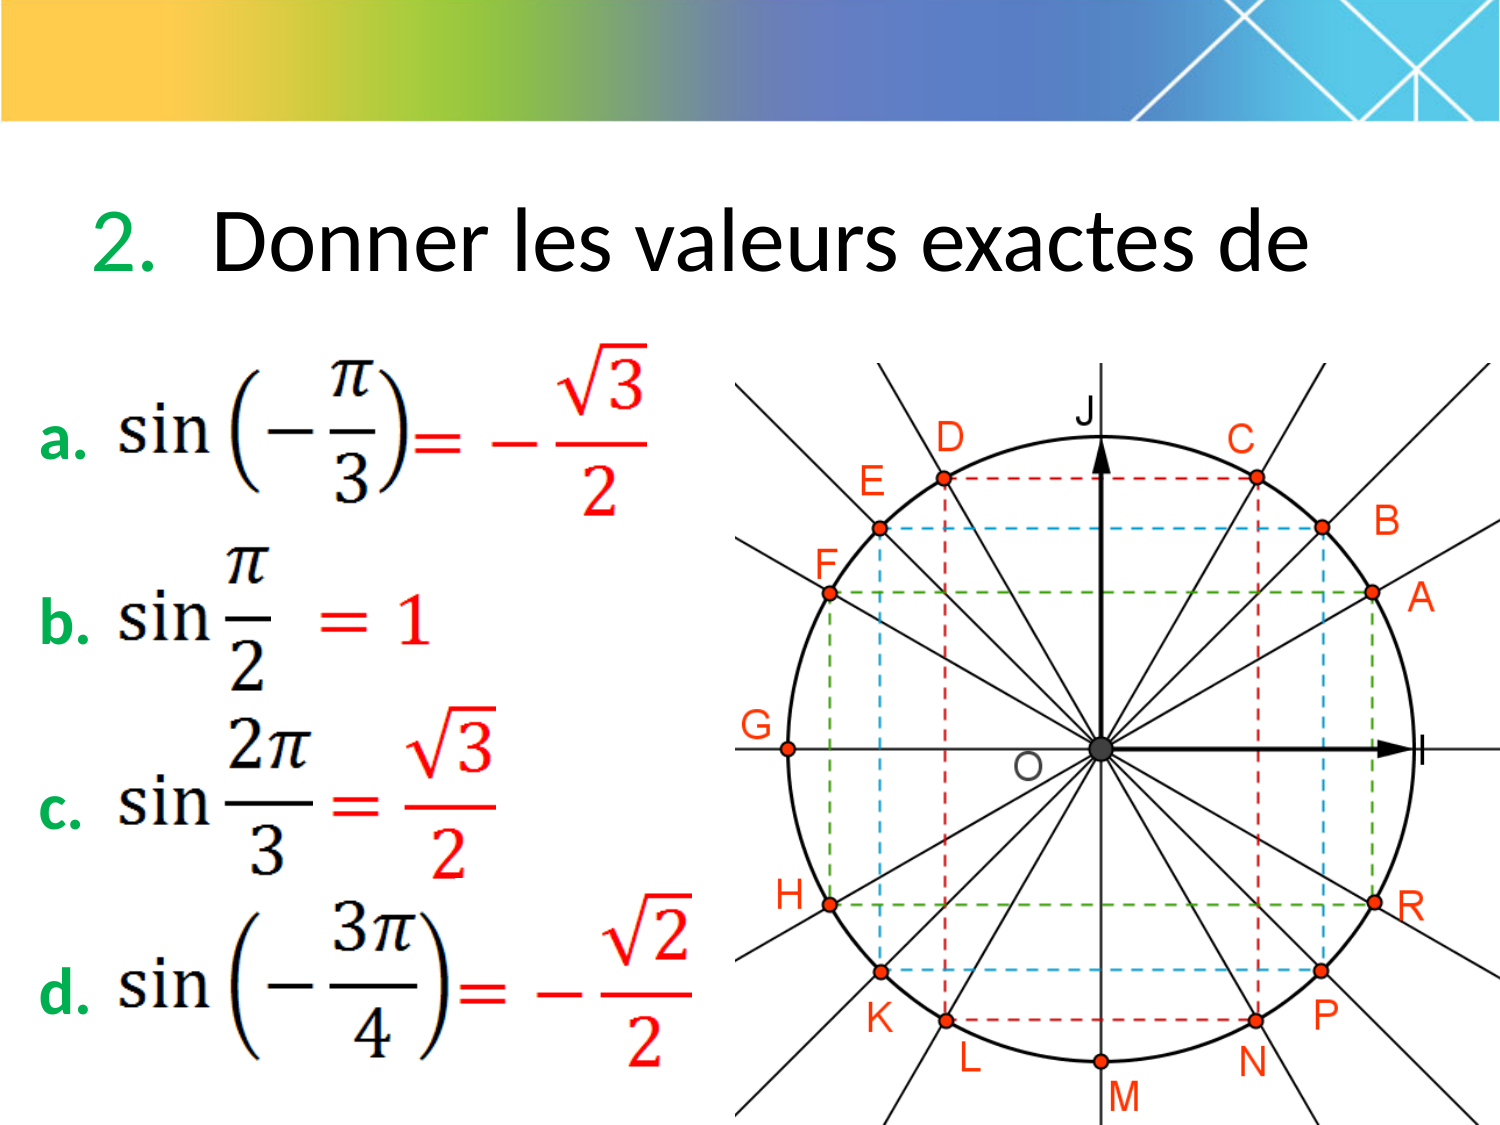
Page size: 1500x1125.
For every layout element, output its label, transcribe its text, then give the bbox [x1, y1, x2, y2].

picture [0, 0, 1500, 123]
picture [117, 691, 692, 1081]
title Donner les valeurs exactes de [75, 164, 1426, 305]
picture [117, 538, 271, 705]
picture [117, 328, 647, 530]
picture [316, 574, 436, 676]
text_box a. b. c. d. [23, 385, 735, 1036]
picture [735, 363, 1500, 1125]
